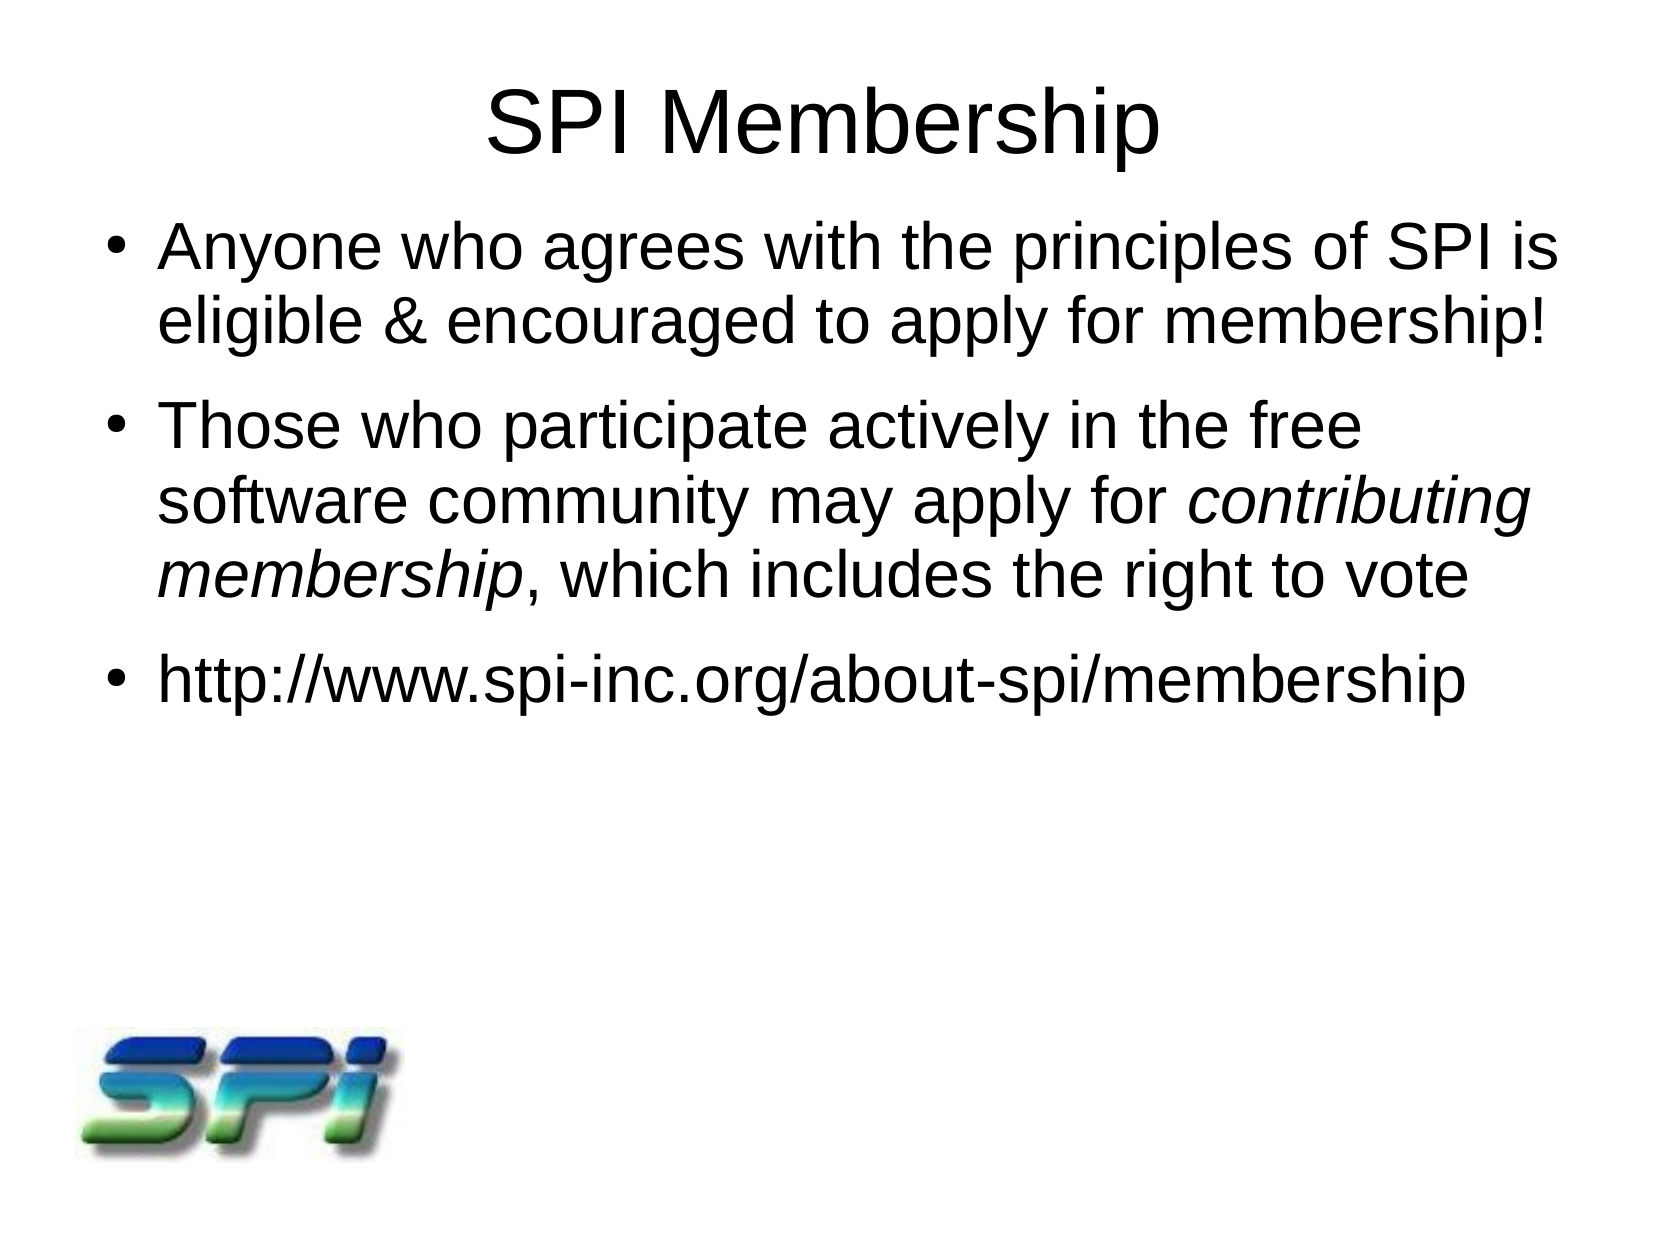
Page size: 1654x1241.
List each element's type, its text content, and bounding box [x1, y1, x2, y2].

title SPI Membership [80, 17, 1569, 225]
picture [75, 1027, 405, 1163]
list Anyone who agrees with the principles of SPI is eligible & encouraged to apply for membership! Those who participate actively in the free software community may apply for contributing membership, which includes the right to vote http://www.spi-inc.org/about-spi/membership [86, 208, 1576, 1013]
